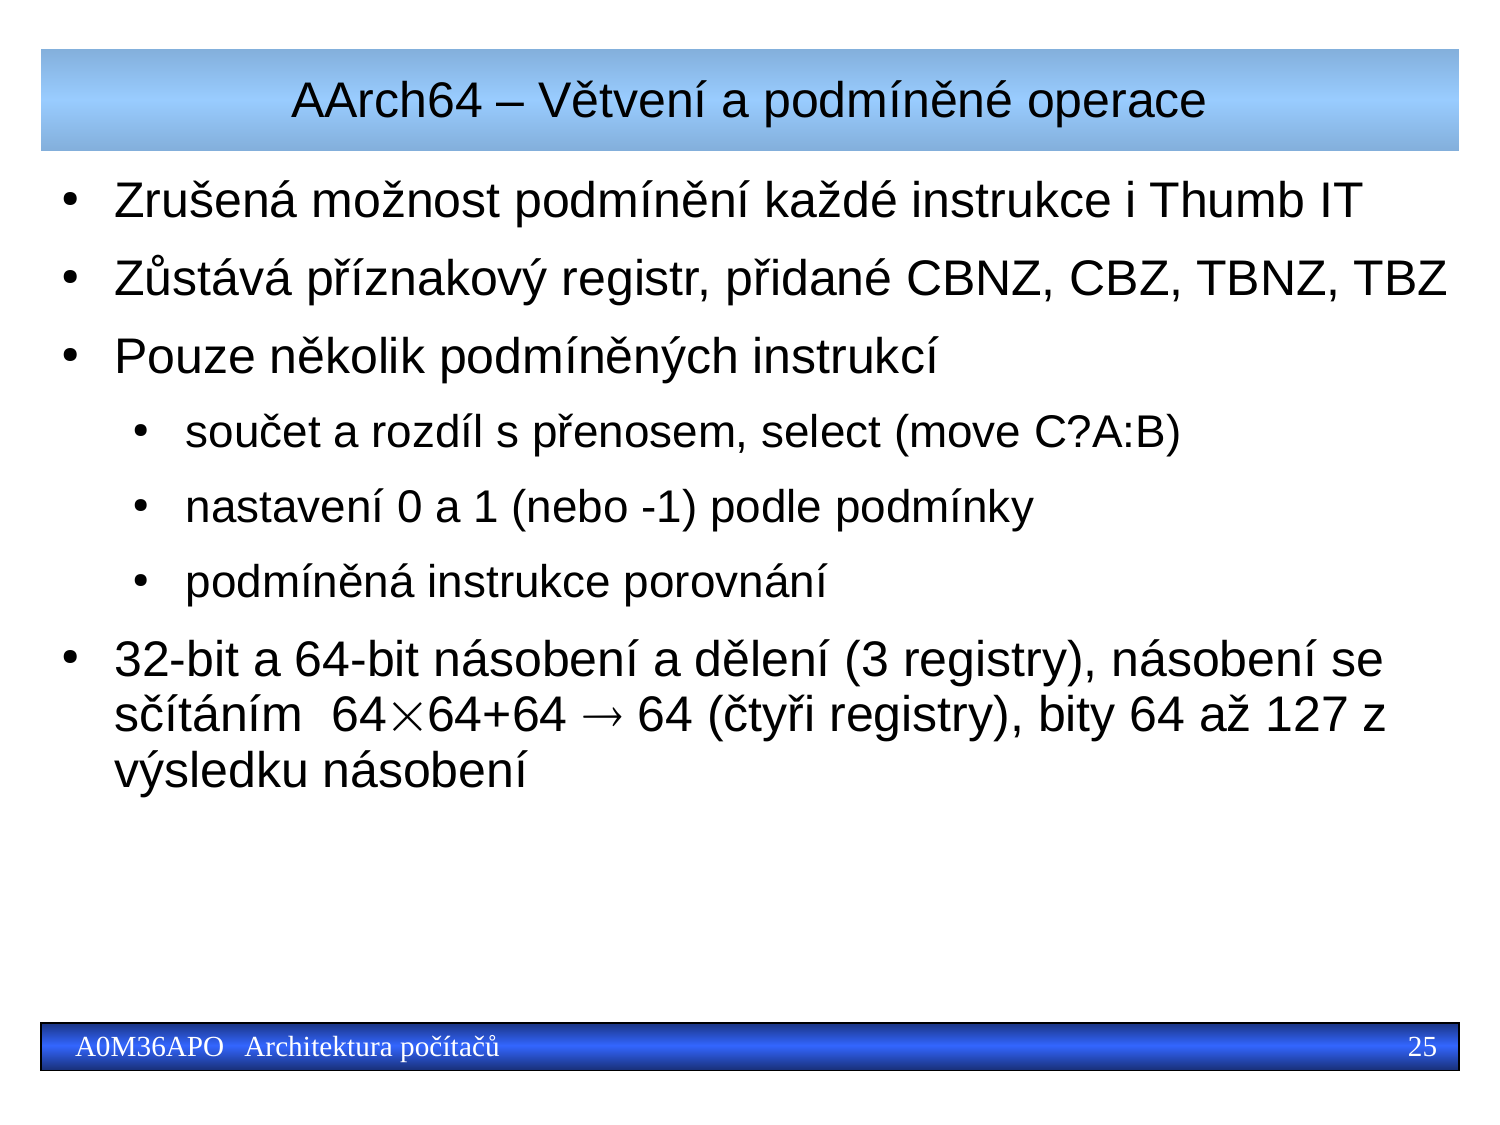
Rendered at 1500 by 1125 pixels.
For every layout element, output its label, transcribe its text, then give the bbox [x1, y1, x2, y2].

list Zrušená možnost podmínění každé instrukce i Thumb IT Zůstává příznakový registr, přidané CBNZ, CBZ, TBNZ, TBZ Pouze několik podmíněných instrukcí součet a rozdíl s přenosem, select (move C?A:B) nastavení 0 a 1 (nebo -1) podle podmínky podmíněná instrukce porovnání 32-bit a 64-bit násobení a dělení (3 registry), násobení se sčítáním 64×64+64  64 (čtyři registry), bity 64 až 127 z výsledku násobení [43, 172, 1457, 988]
title AArch64 – Větvení a podmíněné operace [41, 49, 1459, 151]
